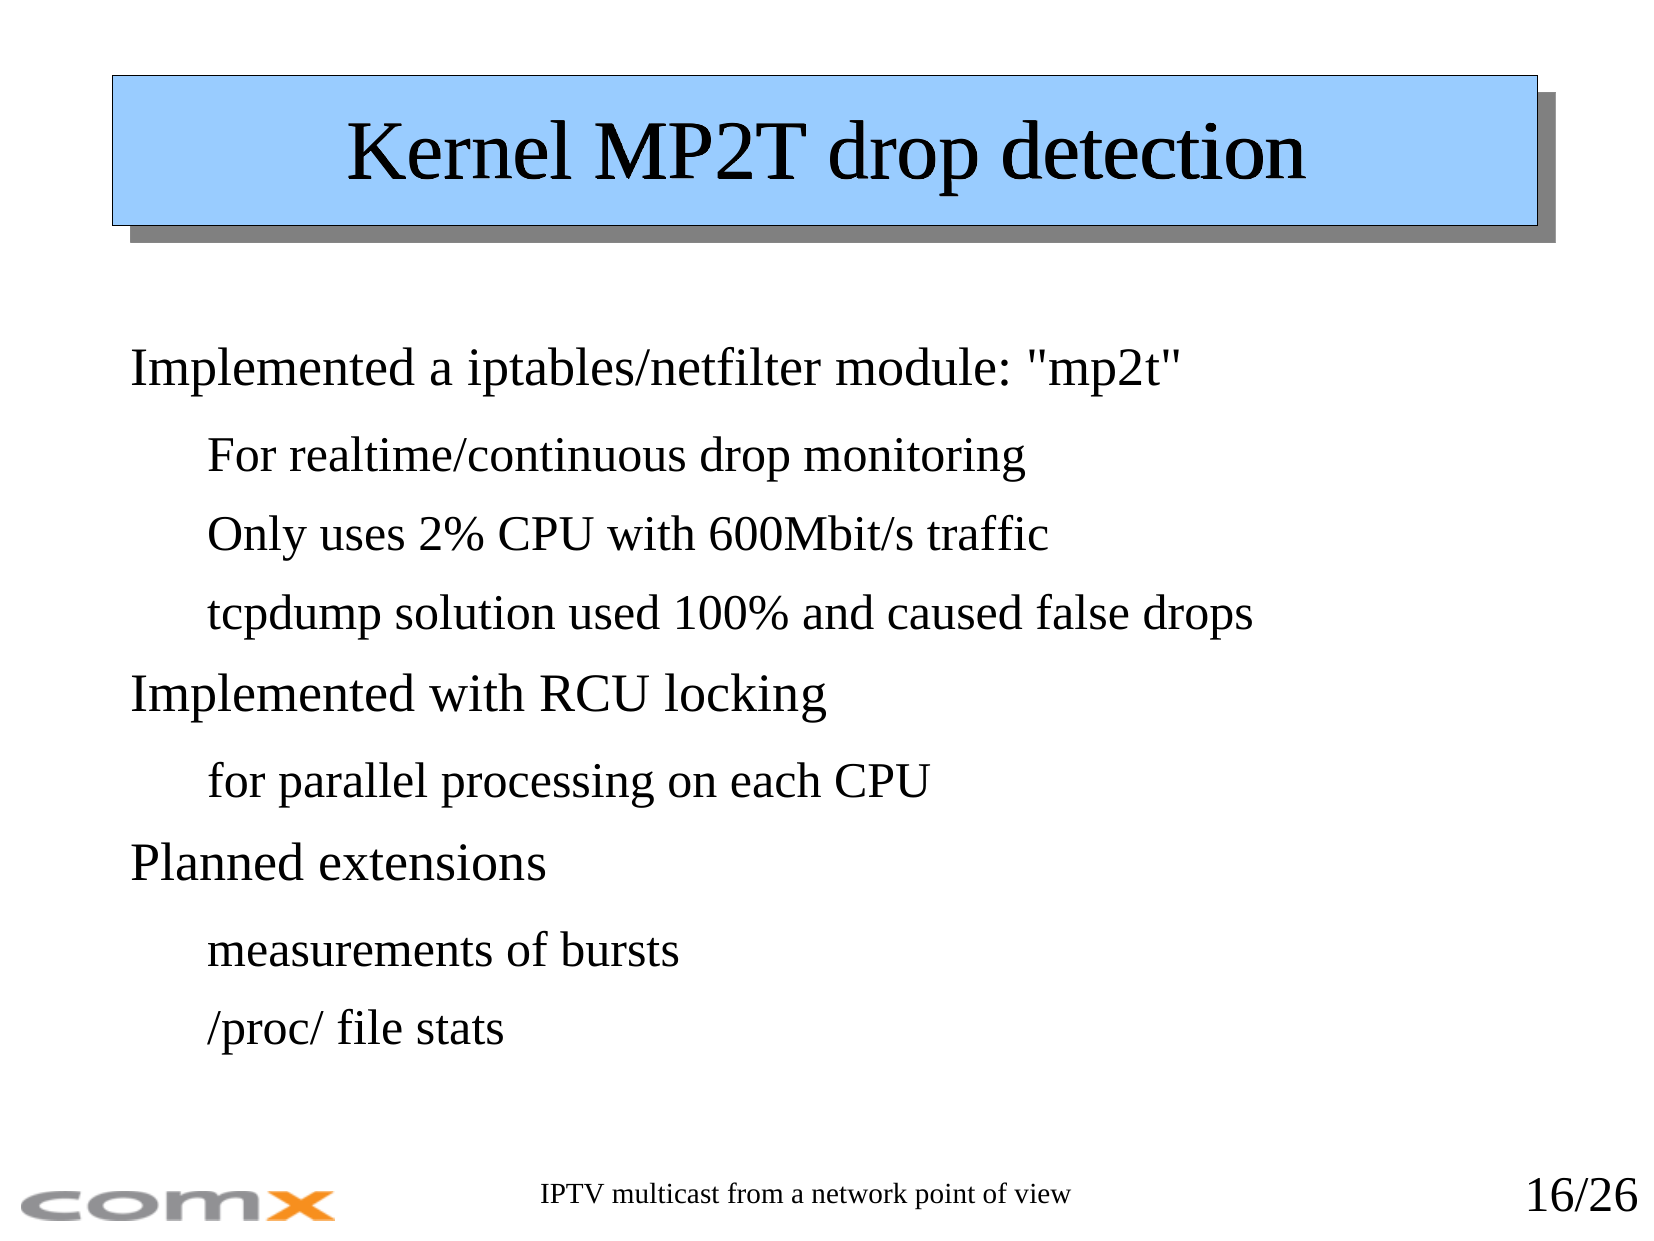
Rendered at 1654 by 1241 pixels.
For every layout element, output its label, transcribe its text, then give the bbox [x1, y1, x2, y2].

list Implemented a iptables/netfilter module: "mp2t" For realtime/continuous drop monitoring Only uses 2% CPU with 600Mbit/s traffic tcpdump solution used 100% and caused false drops Implemented with RCU locking for parallel processing on each CPU Planned extensions measurements of bursts /proc/ file stats [112, 337, 1538, 1141]
picture [21, 1191, 335, 1221]
title Kernel MP2T drop detection [116, 90, 1538, 211]
